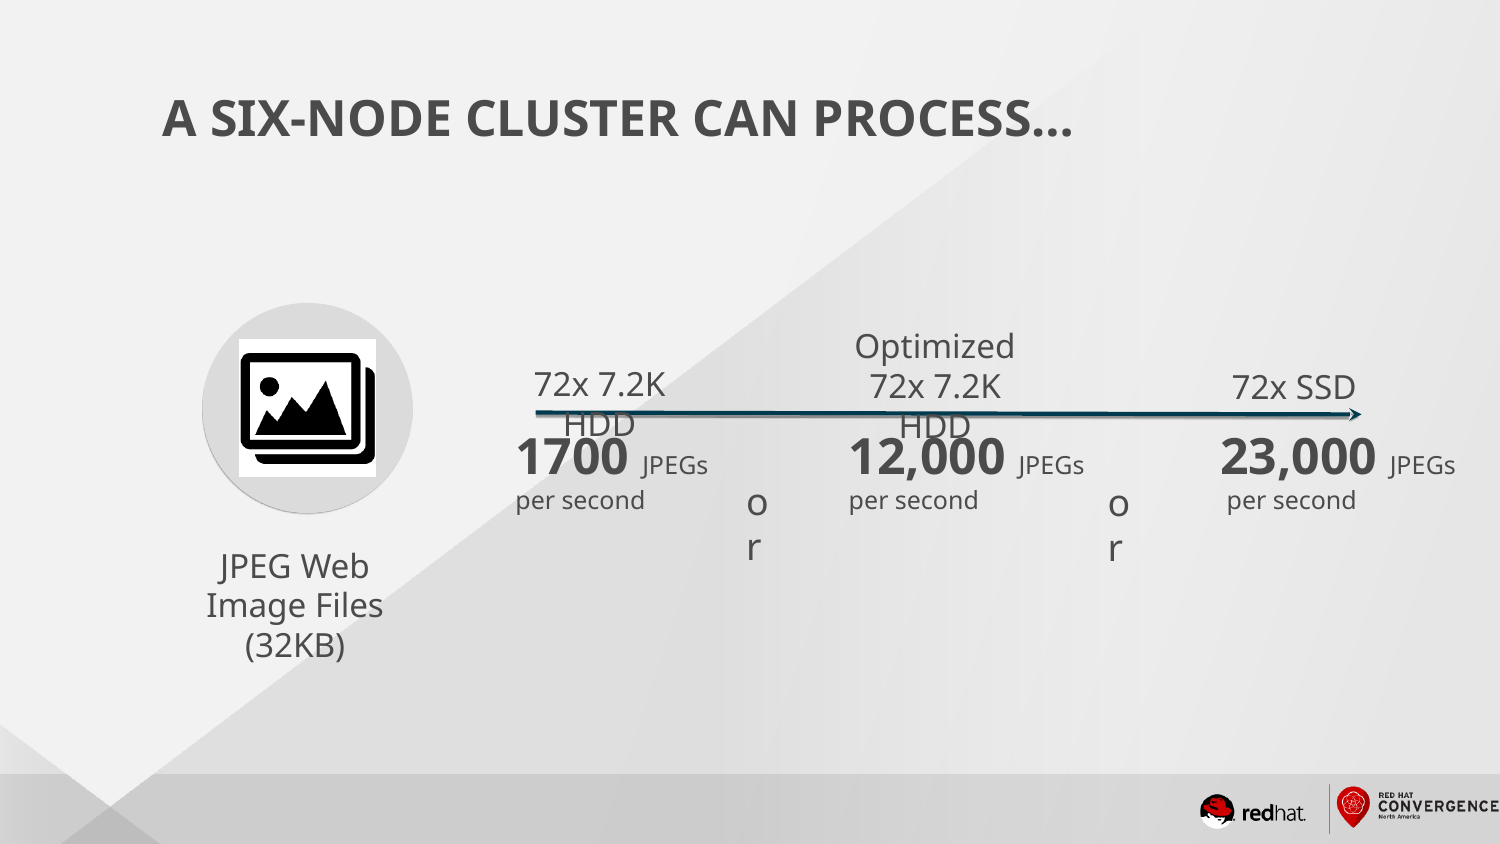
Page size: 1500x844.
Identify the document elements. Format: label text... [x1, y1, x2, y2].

text_box 72x SSD [1215, 358, 1374, 414]
picture [0, 0, 1500, 844]
text_box or [1092, 470, 1160, 532]
text_box [202, 302, 413, 514]
text_box or [730, 470, 799, 531]
text_box 72x 7.2K HDD [478, 355, 721, 412]
text_box Optimized 72x 7.2K HDD [814, 318, 1057, 414]
text_box 23,000 JPEGs per second [1205, 417, 1498, 523]
text_box 12,000 JPEGs per second [833, 417, 1123, 523]
text_box 1700 JPEGs per second [500, 417, 740, 523]
list JPEG Web Image Files (32KB) [183, 544, 408, 592]
text_box A SIX-NODE CLUSTER CAN PROCESS… [147, 78, 1407, 155]
